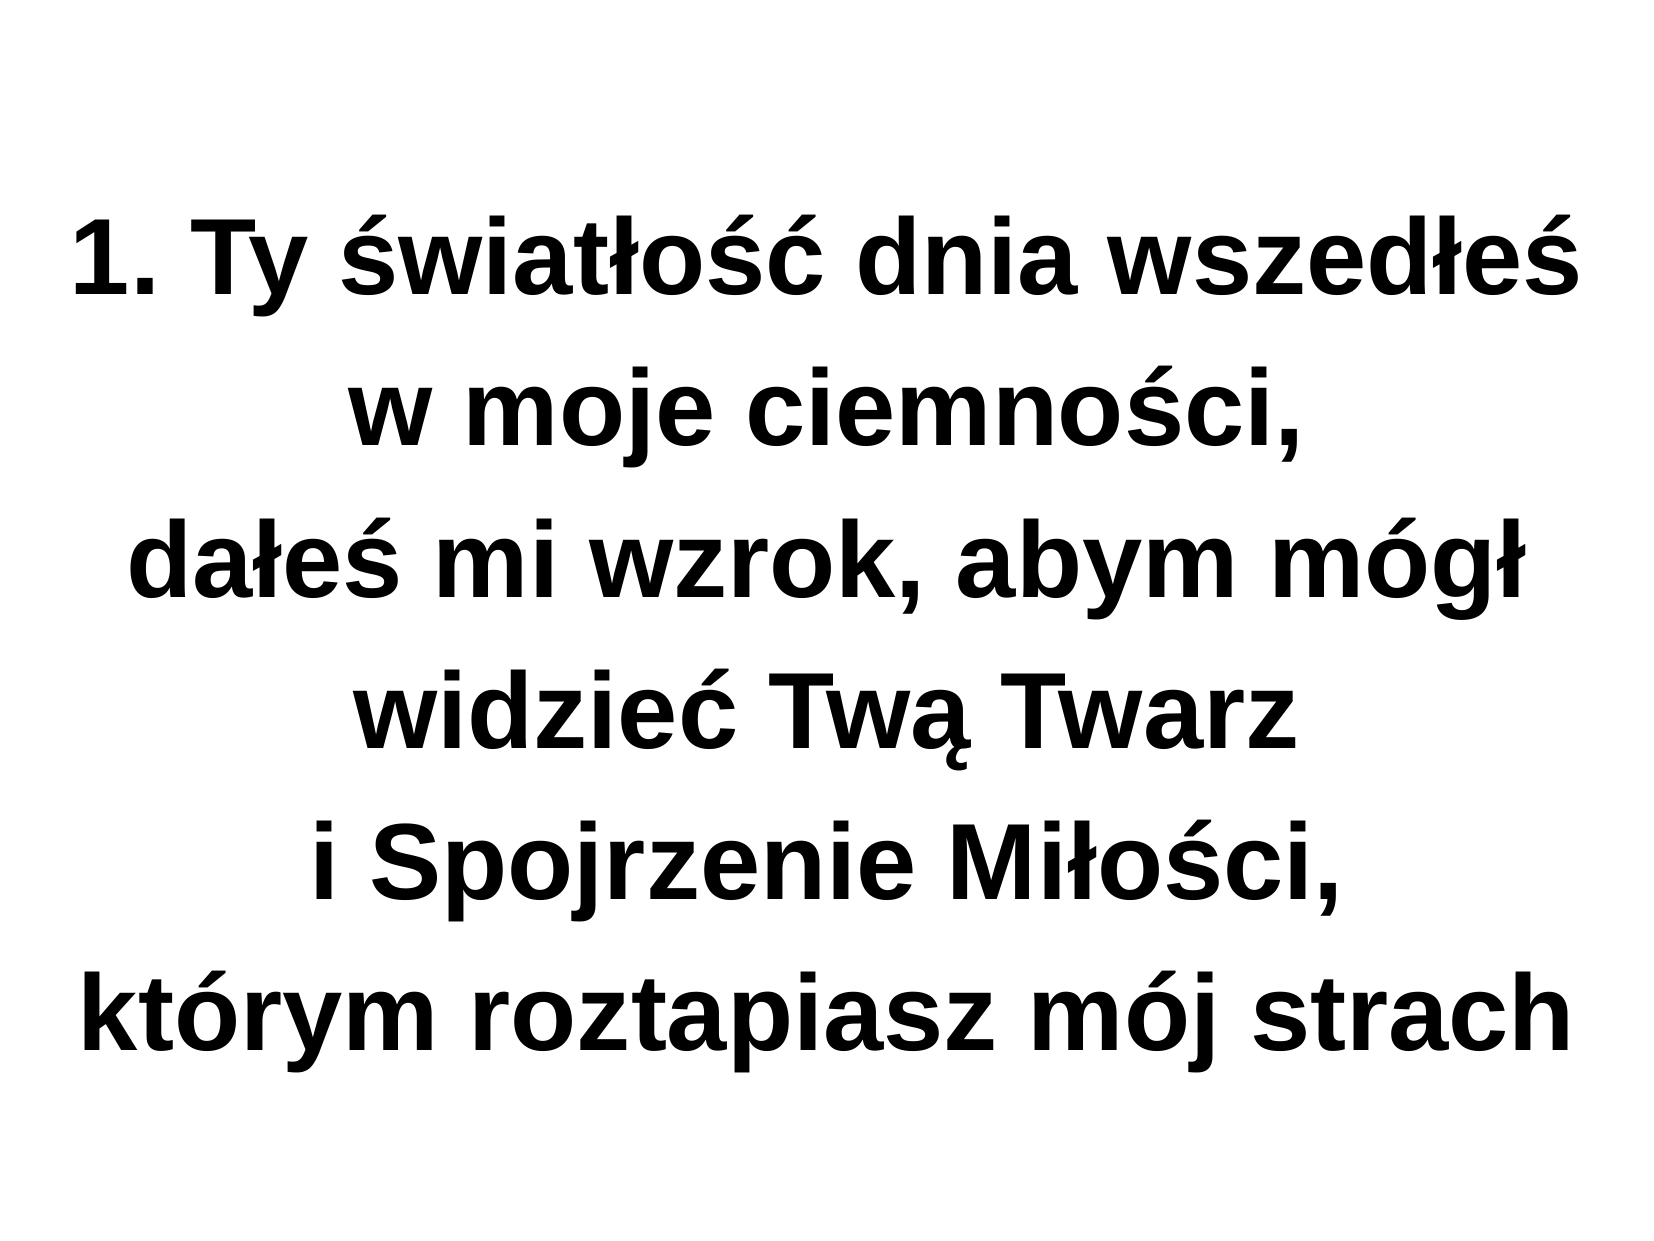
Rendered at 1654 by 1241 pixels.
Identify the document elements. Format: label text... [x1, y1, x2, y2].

subtitle 1. Ty światłość dnia wszedłeś w moje ciemności, dałeś mi wzrok, abym mógł widzieć Twą Twarz i Spojrzenie Miłości, którym roztapiasz mój strach [0, 0, 1654, 1241]
